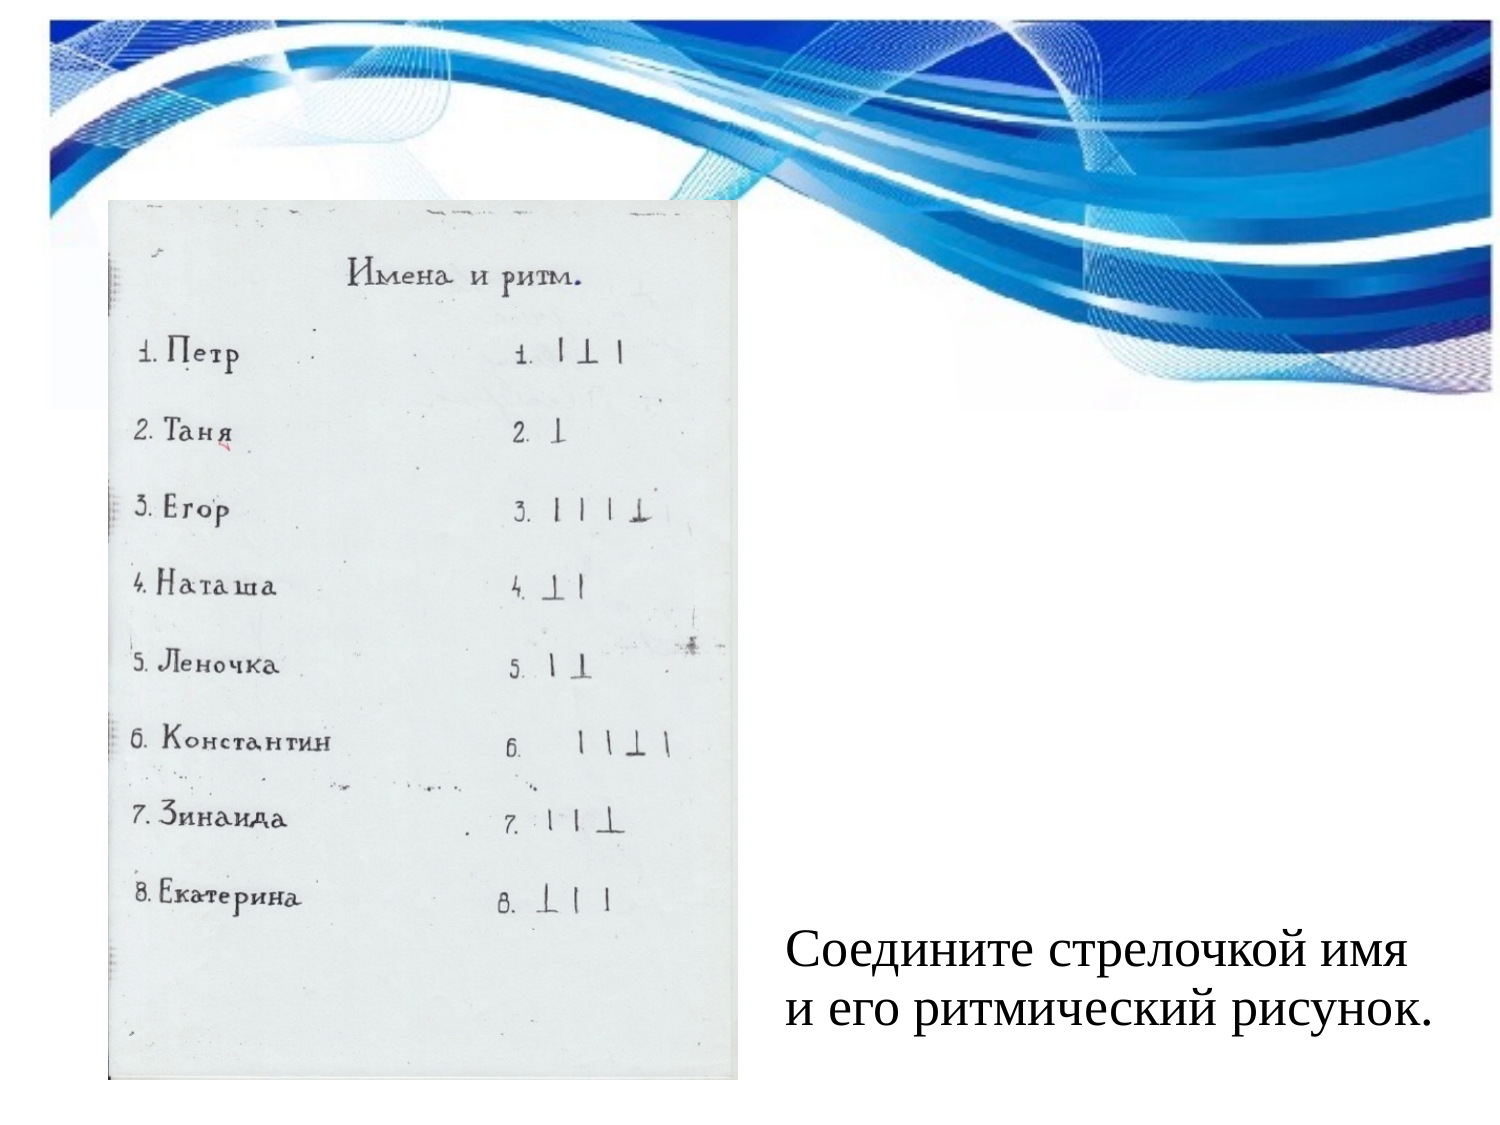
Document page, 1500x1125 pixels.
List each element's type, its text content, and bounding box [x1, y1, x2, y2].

title Соедините стрелочкой имя и его ритмический рисунок. [770, 676, 1466, 1125]
picture [41, 16, 1500, 1080]
